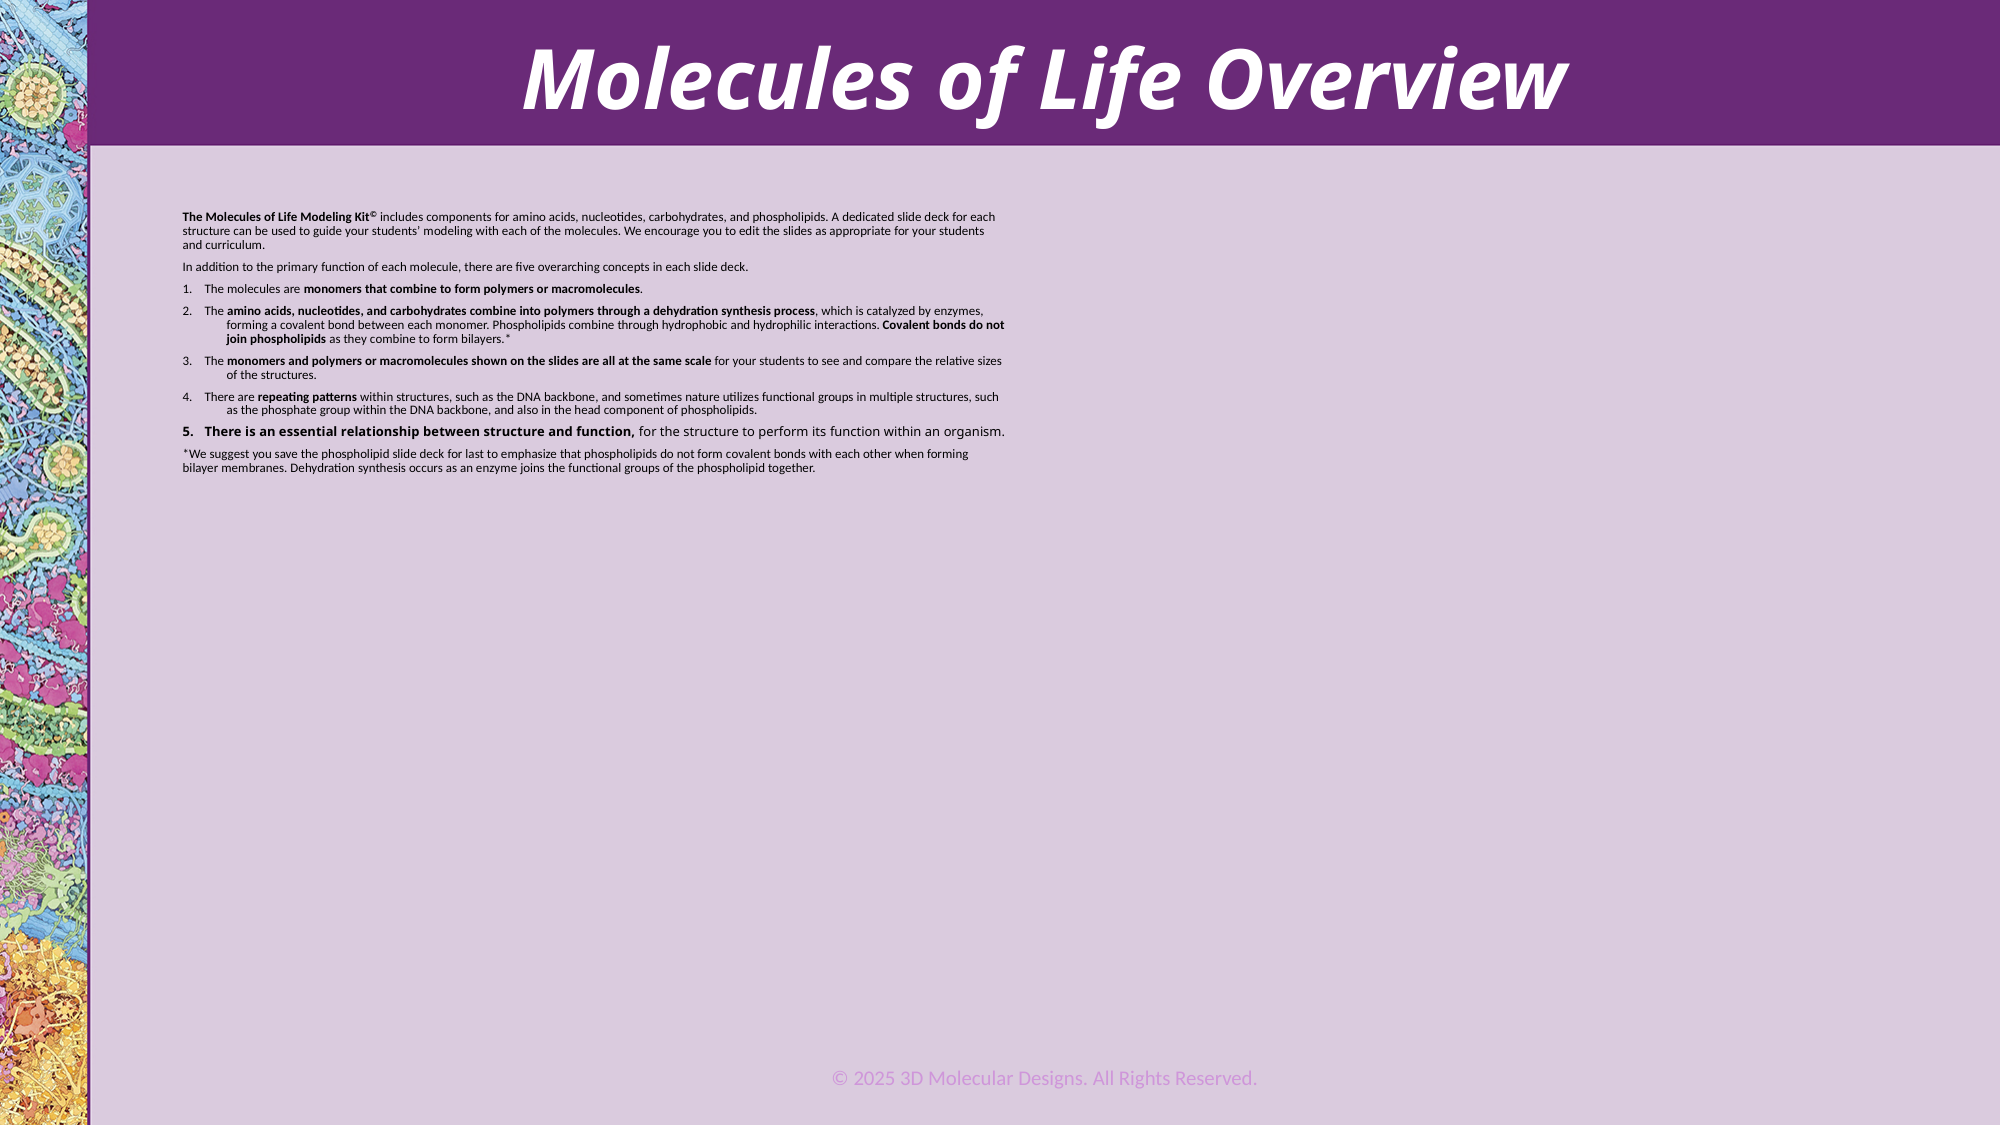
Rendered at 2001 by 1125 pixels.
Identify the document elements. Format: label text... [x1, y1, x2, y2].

title Molecules of Life Overview [116, 29, 1973, 126]
list The Molecules of Life Modeling Kit© includes components for amino acids, nucleotides, carbohydrates, and phospholipids. A dedicated slide deck for each structure can be used to guide your students’ modeling with each of the molecules. We encourage you to edit the slides as appropriate for your students and curriculum. In addition to the primary function of each molecule, there are five overarching concepts in each slide deck. The molecules are monomers that combine to form polymers or macromolecules. The amino acids, nucleotides, and carbohydrates combine into polymers through a dehydration synthesis process, which is catalyzed by enzymes, forming a covalent bond between each monomer. Phospholipids combine through hydrophobic and hydrophilic interactions. Covalent bonds do not join phospholipids as they combine to form bilayers.* The monomers and polymers or macromolecules shown on the slides are all at the same scale for your students to see and compare the relative sizes of the structures. There are repeating patterns within structures, such as the DNA backbone, and sometimes nature utilizes functional groups in multiple structures, such as the phosphate group within the DNA backbone, and also in the head component of phospholipids. There is an essential relationship between structure and function, for the structure to perform its function within an organism. *We suggest you save the phospholipid slide deck for last to emphasize that phospholipids do not form covalent bonds with each other when forming bilayer membranes. Dehydration synthesis occurs as an enzyme joins the functional groups of the phospholipid together. [147, 216, 1898, 1096]
